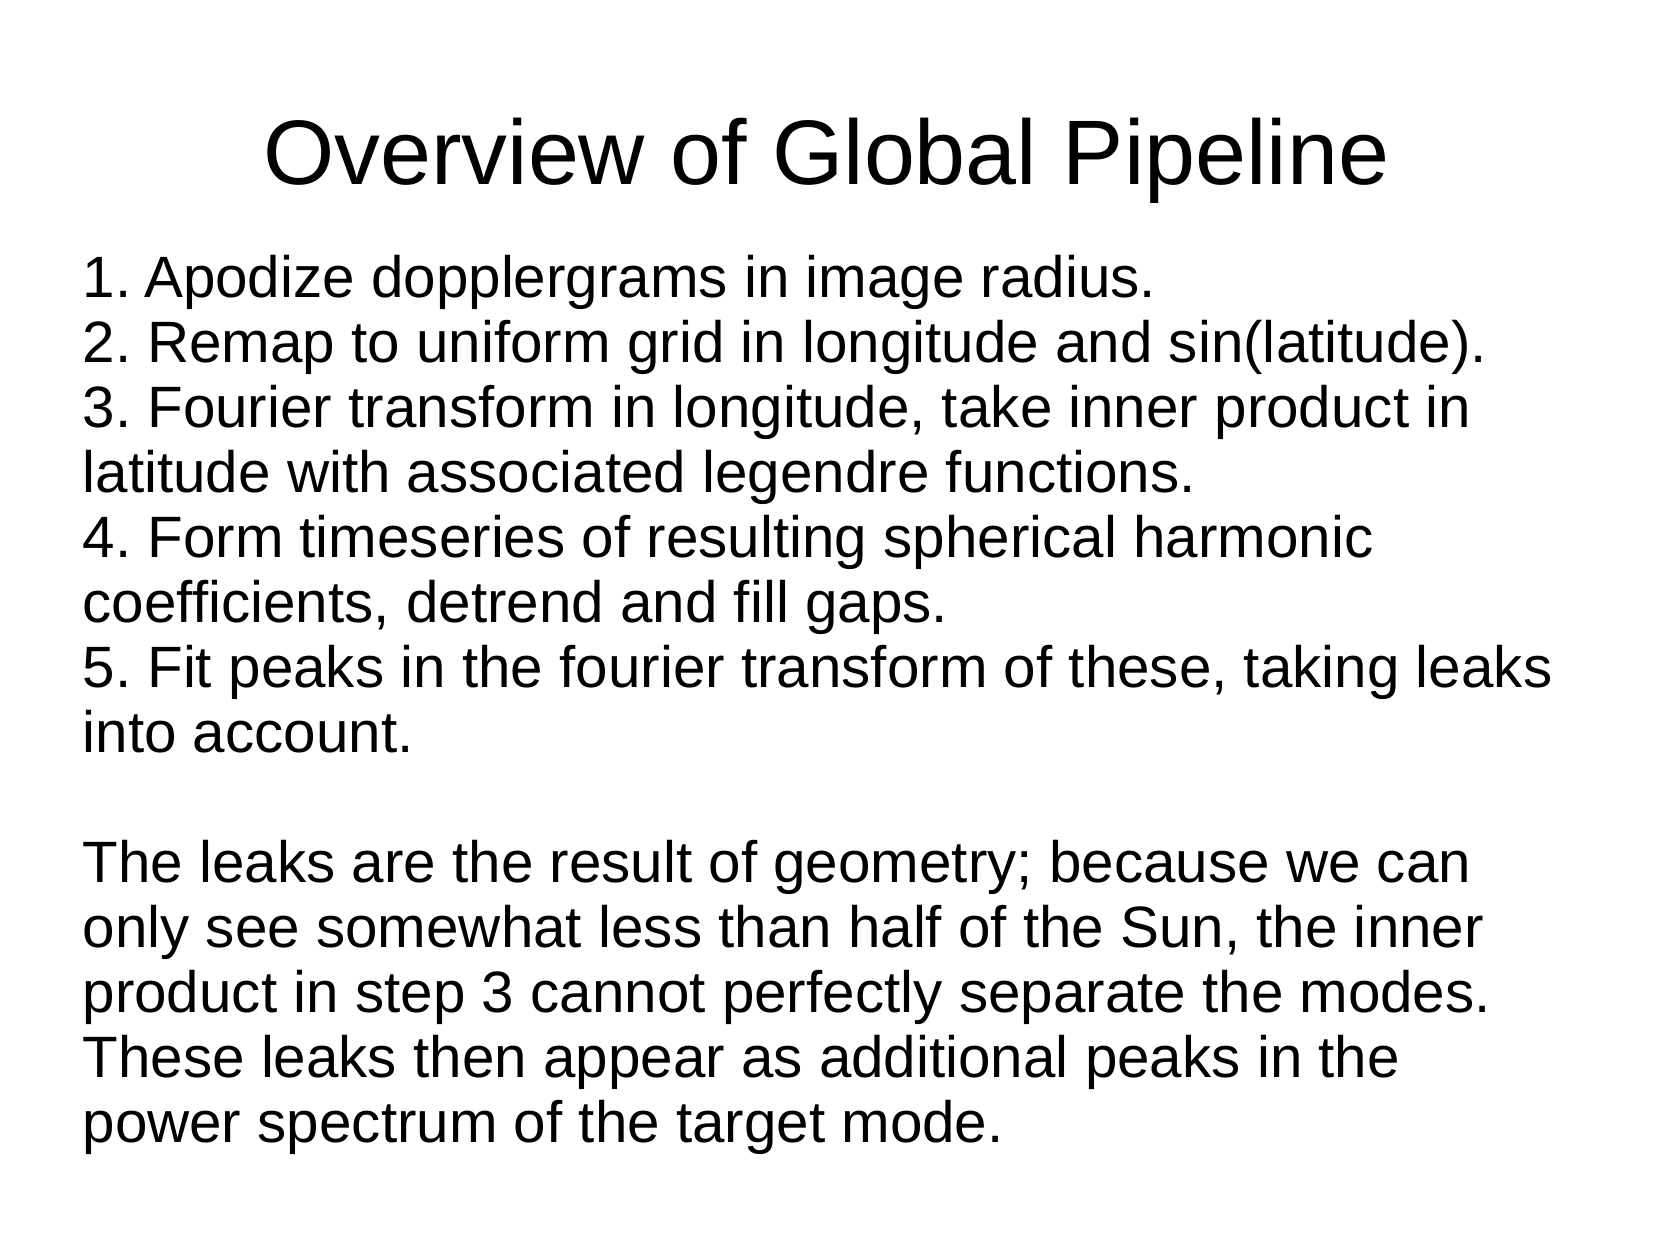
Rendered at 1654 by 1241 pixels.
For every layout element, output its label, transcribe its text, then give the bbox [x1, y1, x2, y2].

subtitle 1. Apodize dopplergrams in image radius. 2. Remap to uniform grid in longitude and sin(latitude). 3. Fourier transform in longitude, take inner product in latitude with associated legendre functions. 4. Form timeseries of resulting spherical harmonic coefficients, detrend and fill gaps. 5. Fit peaks in the fourier transform of these, taking leaks into account. The leaks are the result of geometry; because we can only see somewhat less than half of the Sun, the inner product in step 3 cannot perfectly separate the modes. These leaks then appear as additional peaks in the power spectrum of the target mode. [82, 244, 1571, 1155]
title Overview of Global Pipeline [82, 49, 1571, 244]
